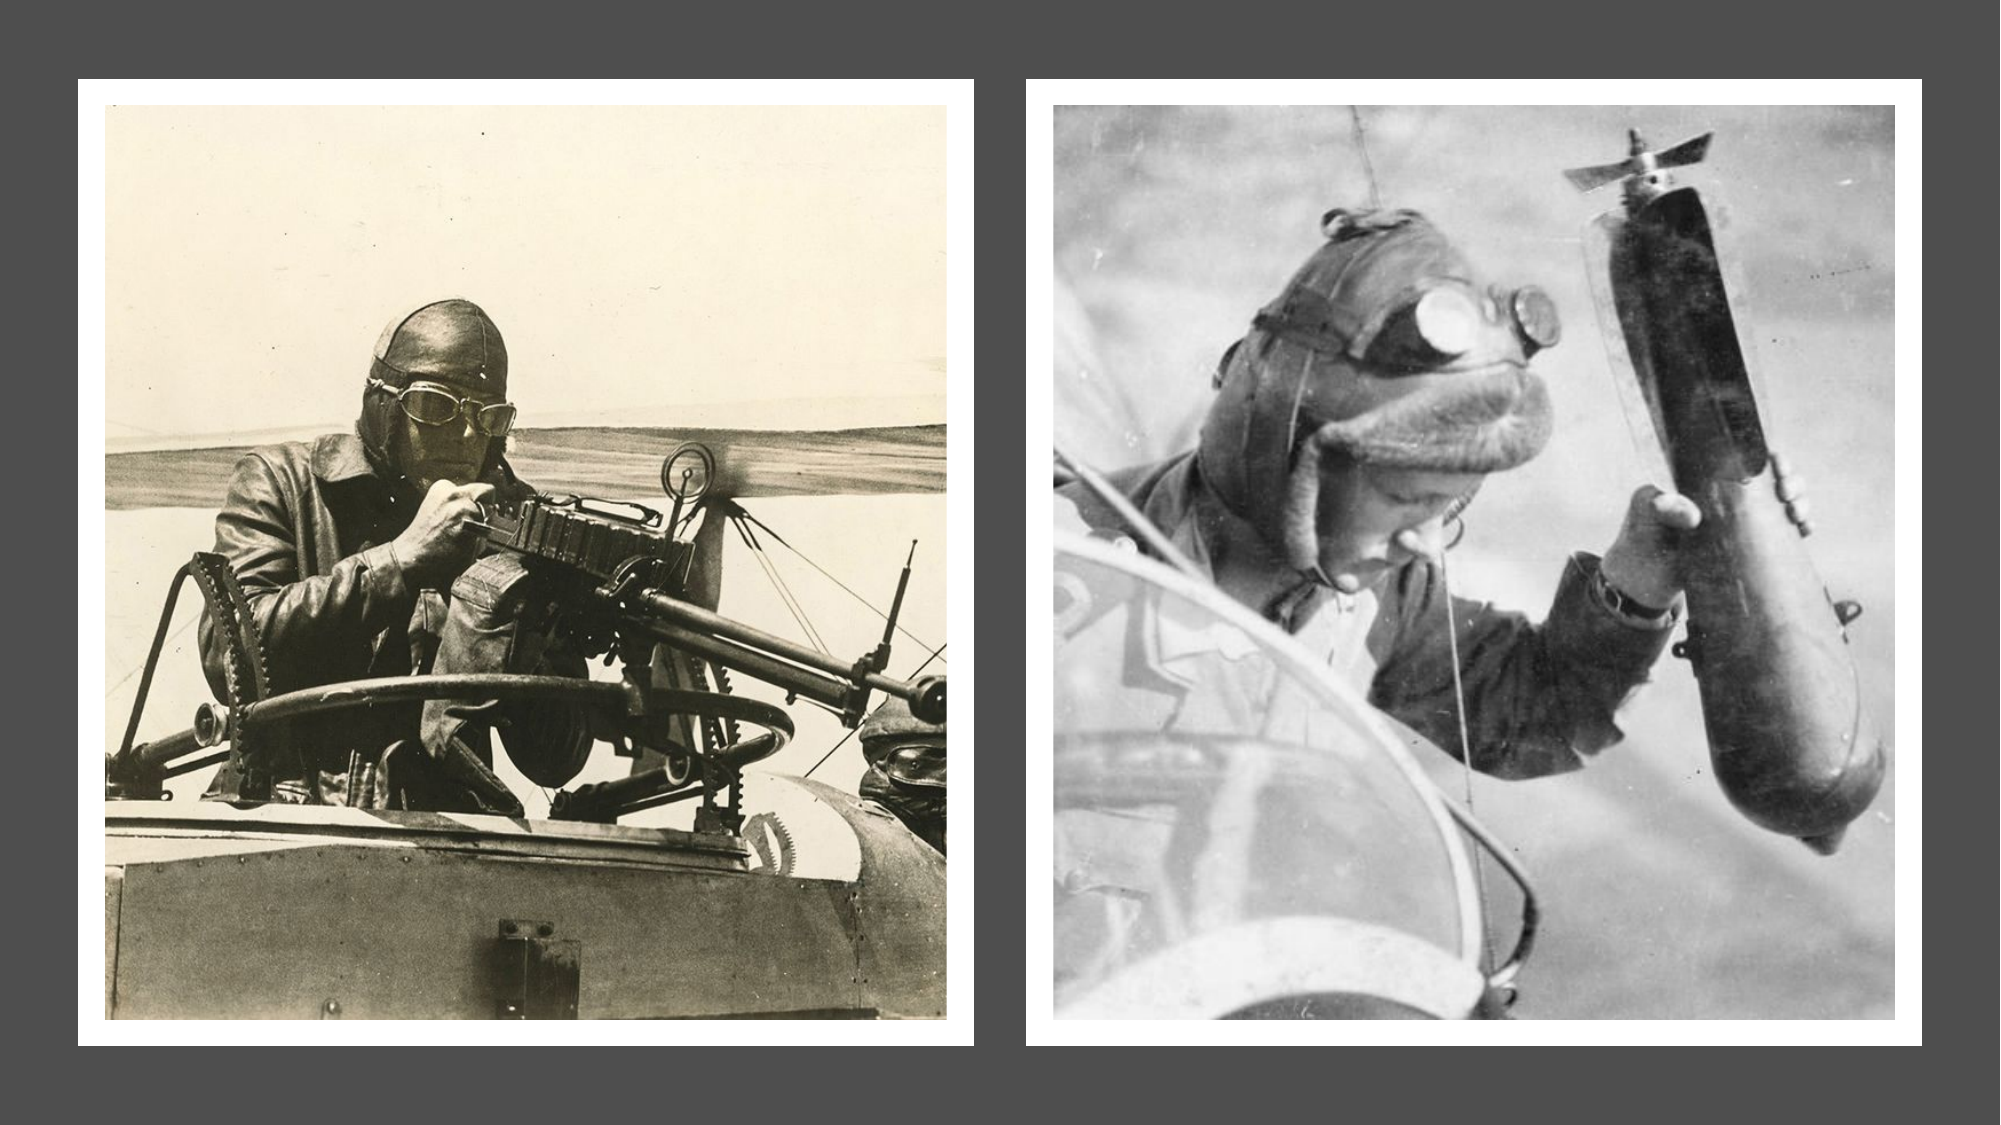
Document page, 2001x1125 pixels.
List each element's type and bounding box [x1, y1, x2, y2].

picture [1053, 105, 1895, 1020]
text_box [0, 0, 2000, 1125]
picture [105, 105, 947, 1020]
